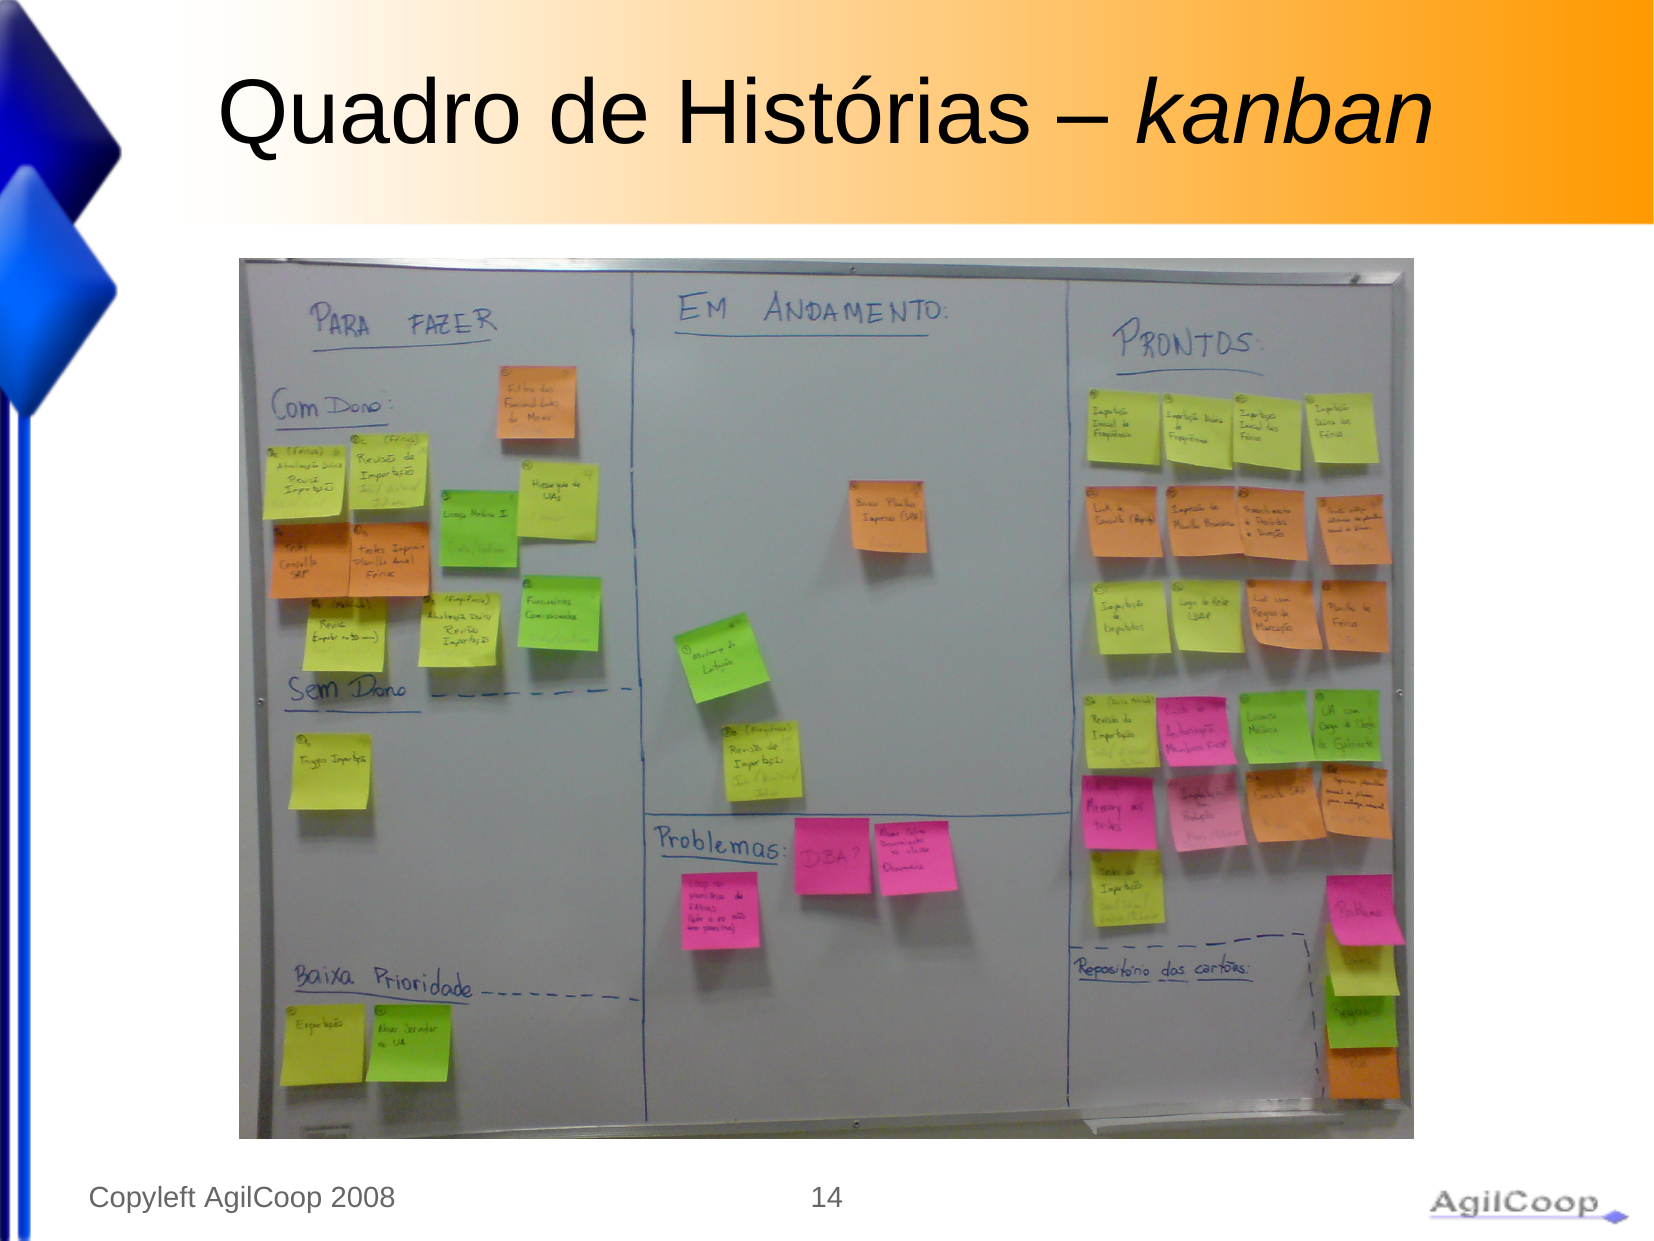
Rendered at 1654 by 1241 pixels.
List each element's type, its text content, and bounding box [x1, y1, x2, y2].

title Quadro de Histórias – kanban [82, 15, 1571, 208]
picture [0, 0, 1654, 1241]
